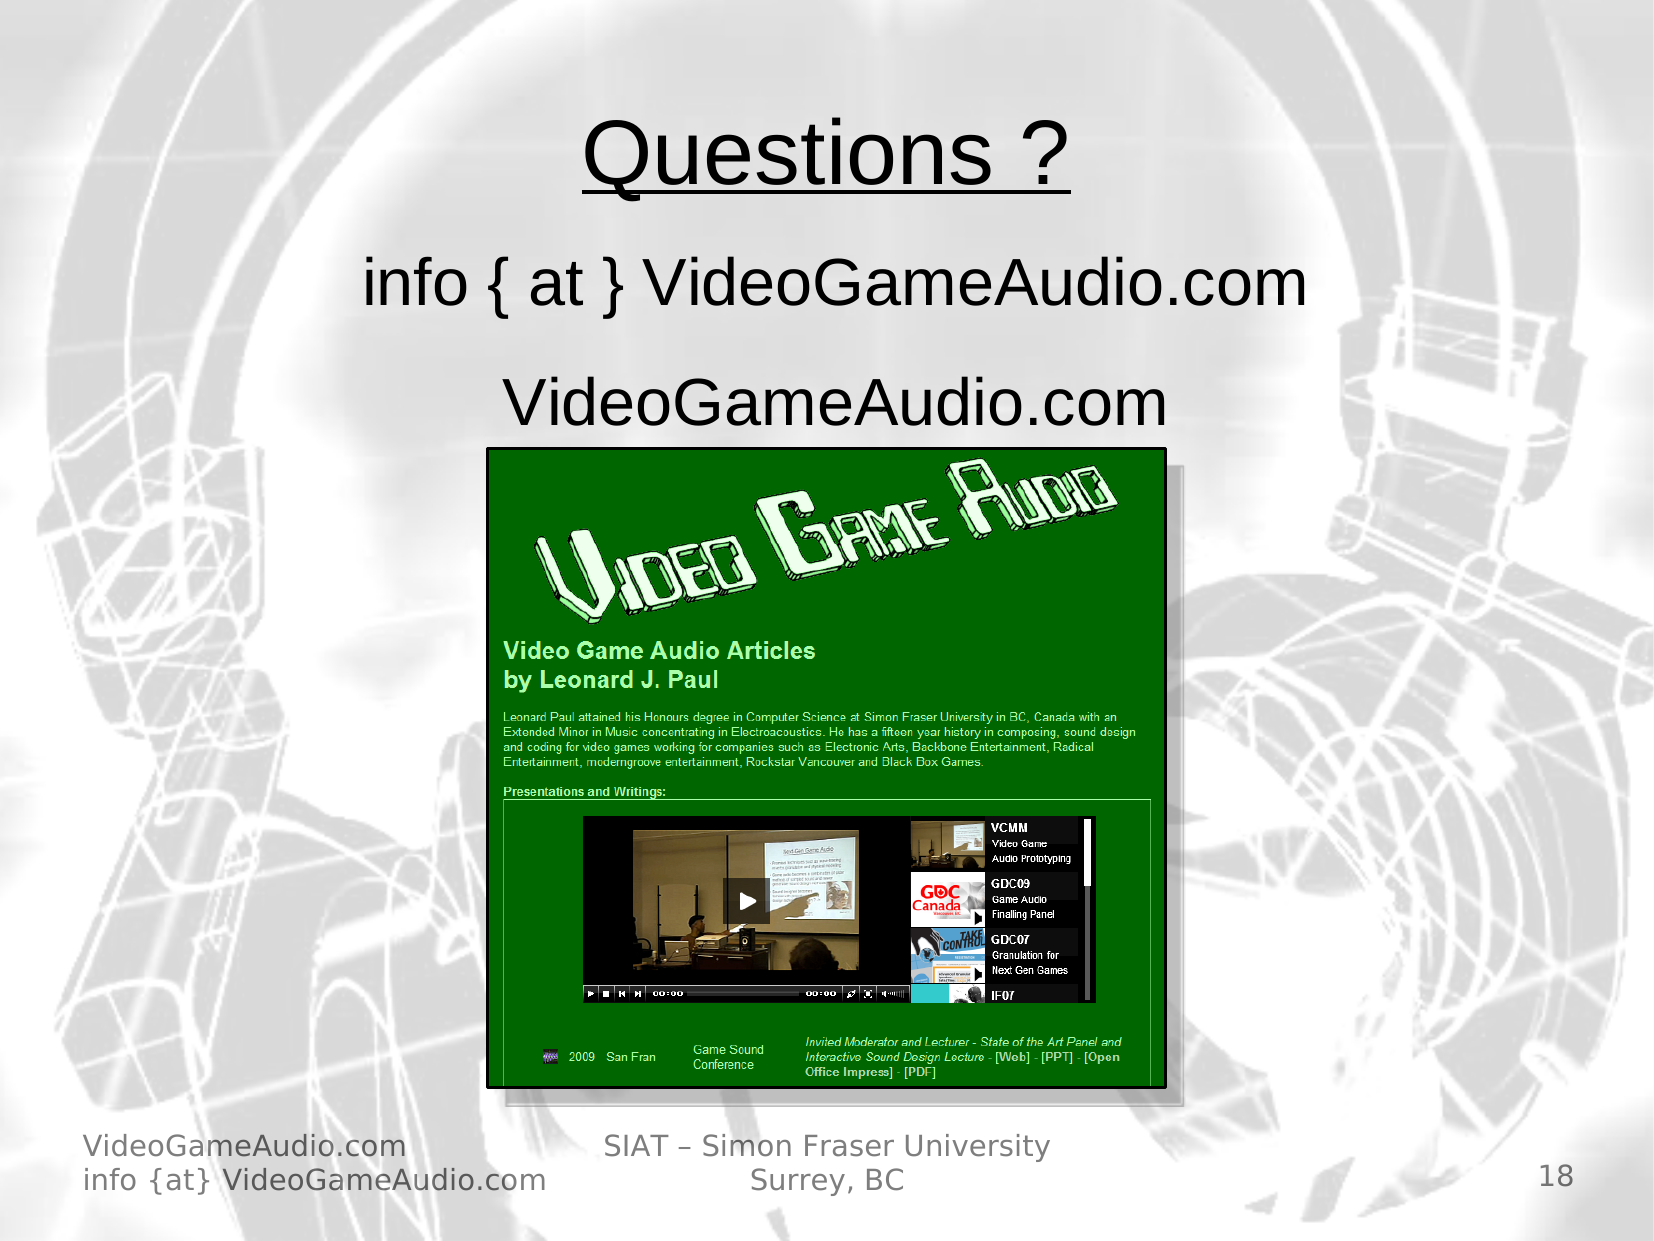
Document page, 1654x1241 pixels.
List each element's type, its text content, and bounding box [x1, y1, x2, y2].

text_box info { at } VideoGameAudio.com VideoGameAudio.com [98, 234, 1555, 481]
picture [0, 0, 1654, 1241]
title Questions ? [82, 56, 1571, 249]
